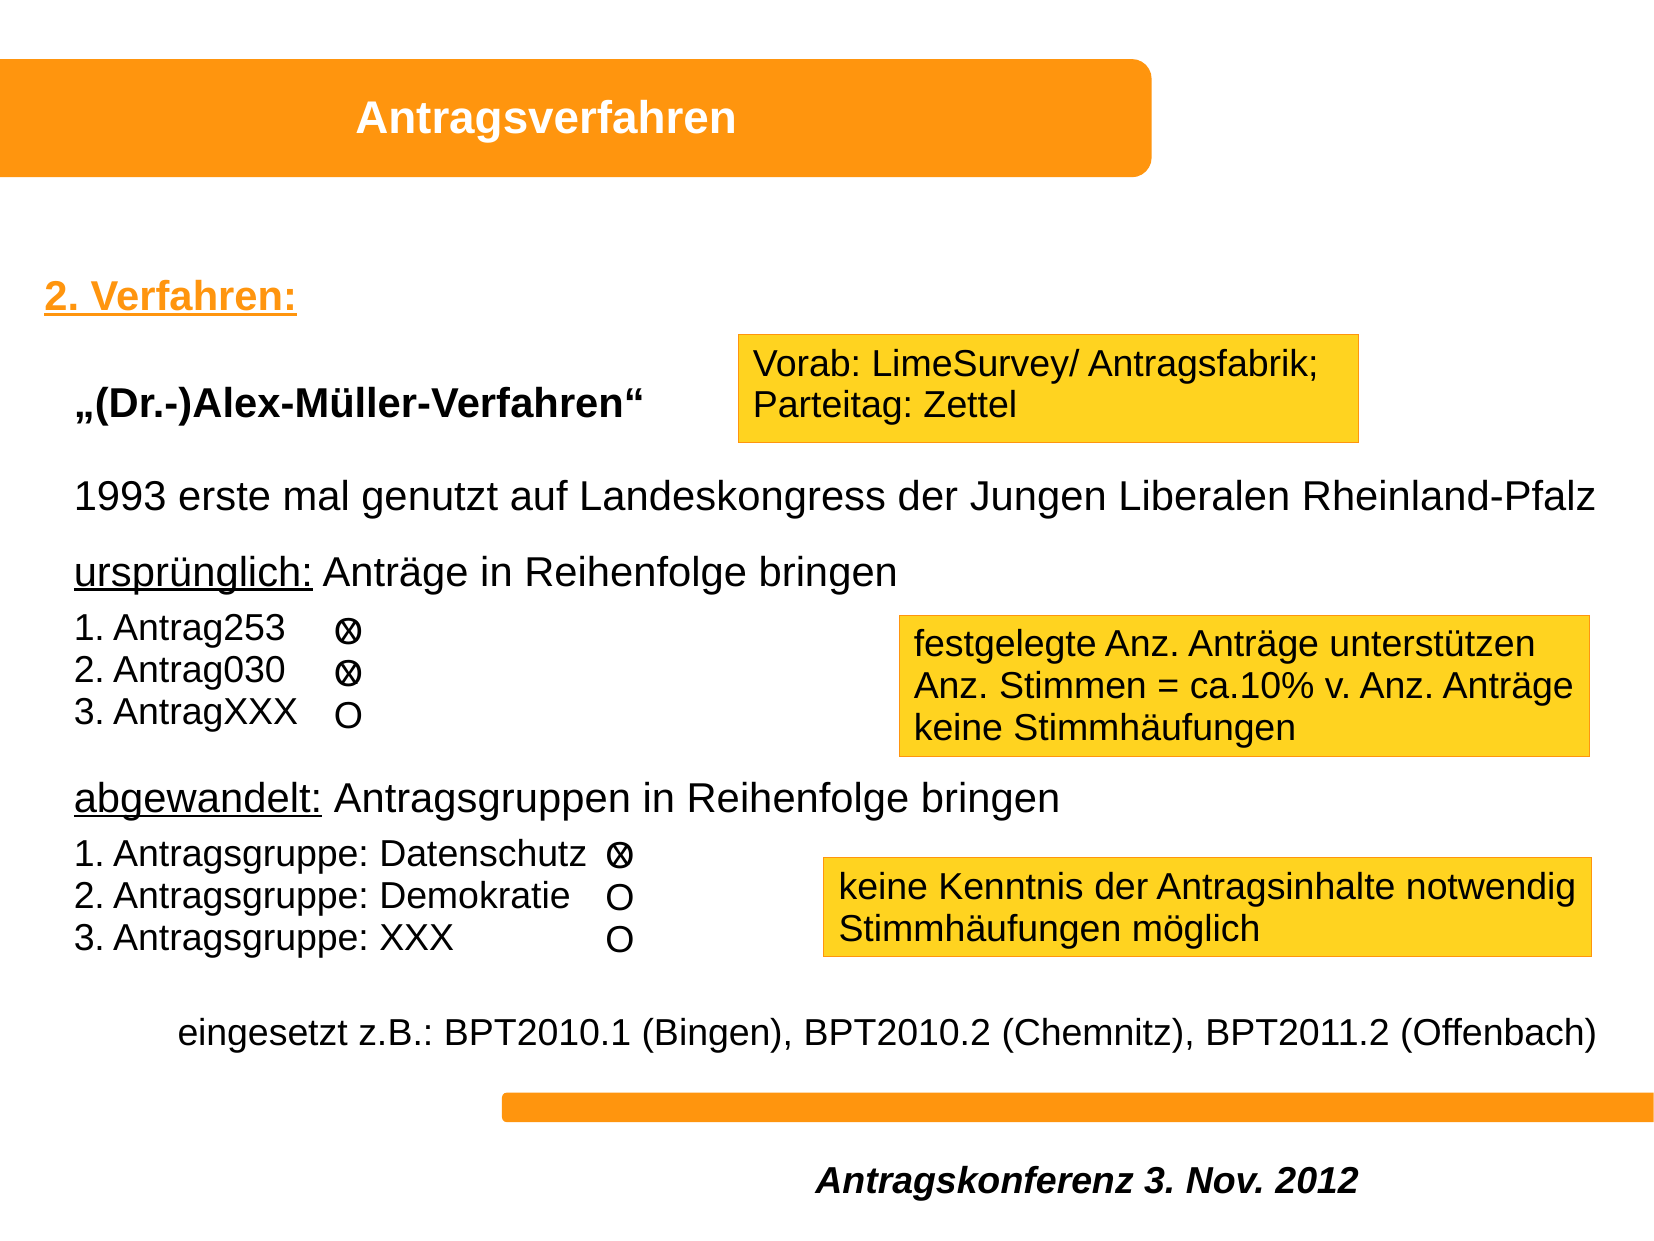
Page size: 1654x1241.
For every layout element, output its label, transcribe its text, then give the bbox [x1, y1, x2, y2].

text_box O O O [590, 826, 650, 998]
text_box x [324, 600, 373, 658]
text_box eingesetzt z.B.: BPT2010.1 (Bingen), BPT2010.2 (Chemnitz), BPT2011.2 (Offenbach) [162, 1003, 1635, 1061]
text_box x [324, 658, 373, 700]
text_box O O O [319, 603, 378, 774]
text_box keine Kenntnis der Antragsinhalte notwendig Stimmhäufungen möglich [823, 857, 1591, 957]
text_box 2. Verfahren: [29, 265, 827, 329]
text_box „(Dr.-)Alex-Müller-Verfahren“ 1993 erste mal genutzt auf Landeskongress der Jungen Liberalen Rheinland-Pfalz ursprünglich: Anträge in Reihenfolge bringen 1. Antrag253 2. Antrag030 3. AntragXXX abgewandelt: Antragsgruppen in Reihenfolge bringen 1. Antragsgruppe: Datenschutz 2. Antragsgruppe: Demokratie 3. Antragsgruppe: XXX [59, 372, 1613, 970]
text_box Vorab: LimeSurvey/ Antragsfabrik; Parteitag: Zettel [738, 334, 1359, 443]
text_box x [596, 824, 645, 882]
text_box festgelegte Anz. Anträge unterstützen Anz. Stimmen = ca.10% v. Anz. Anträge keine Stimmhäufungen [899, 615, 1590, 757]
